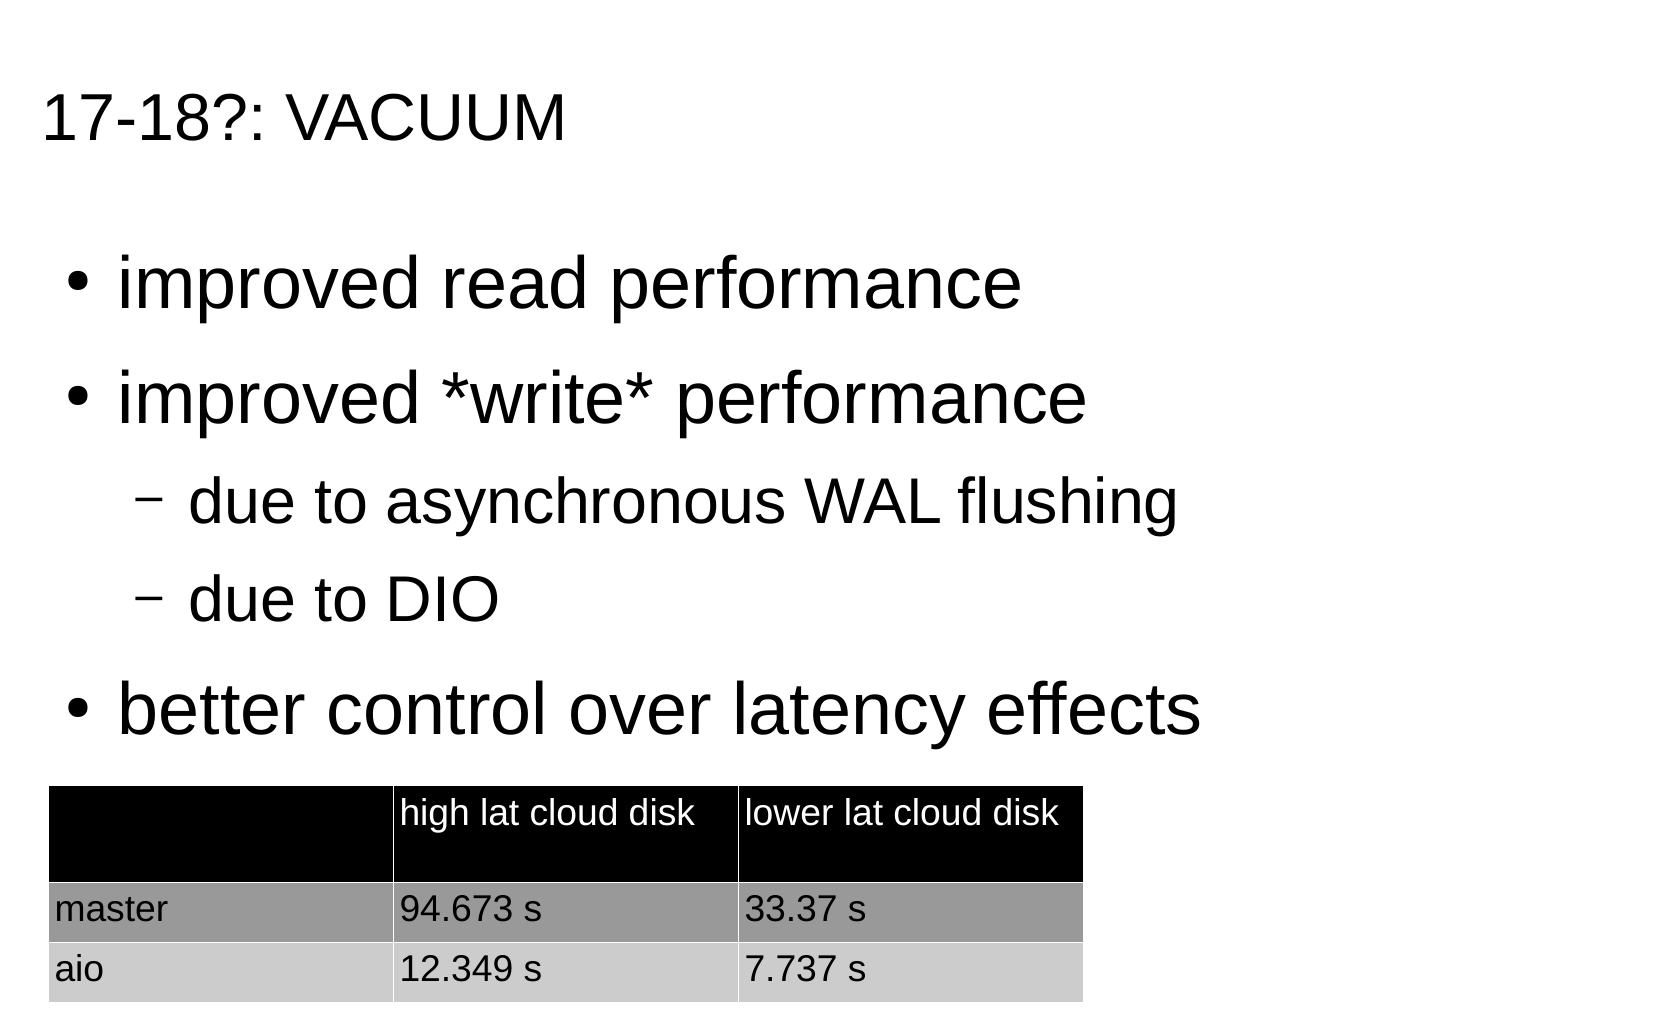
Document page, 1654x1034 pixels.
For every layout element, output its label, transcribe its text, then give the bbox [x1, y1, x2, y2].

list improved read performance improved *write* performance due to asynchronous WAL flushing due to DIO better control over latency effects [47, 241, 1605, 930]
table_cell 7.737 s [739, 943, 1083, 1002]
table_header [49, 786, 393, 882]
table_cell 94.673 s [394, 883, 738, 942]
table_cell master [49, 883, 393, 942]
table_cell 33.37 s [739, 883, 1083, 942]
table_cell aio [49, 943, 393, 1002]
table_header high lat cloud disk [394, 786, 738, 882]
table_cell 12.349 s [394, 943, 738, 1002]
table_header lower lat cloud disk [739, 786, 1083, 882]
title 17-18?: VACUUM [41, 40, 1605, 195]
